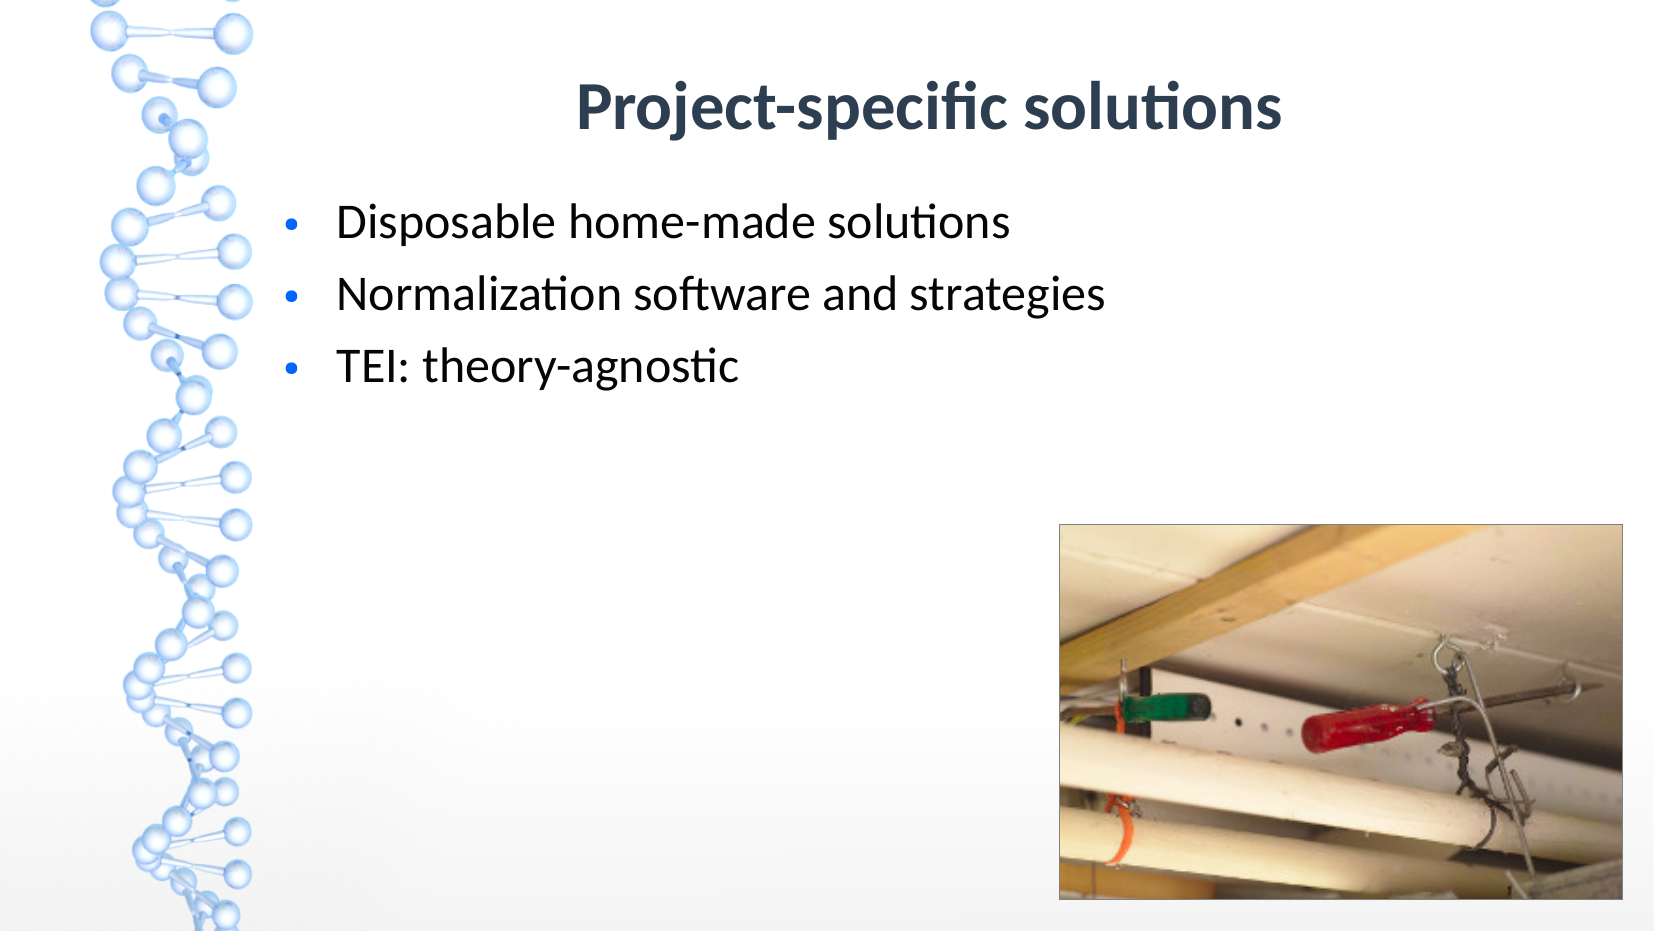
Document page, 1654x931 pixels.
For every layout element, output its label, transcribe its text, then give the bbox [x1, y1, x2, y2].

picture [0, 0, 1654, 931]
list Disposable home-made solutions Normalization software and strategies TEI: theory-agnostic [265, 200, 1623, 900]
title Project-specific solutions [265, 35, 1595, 189]
